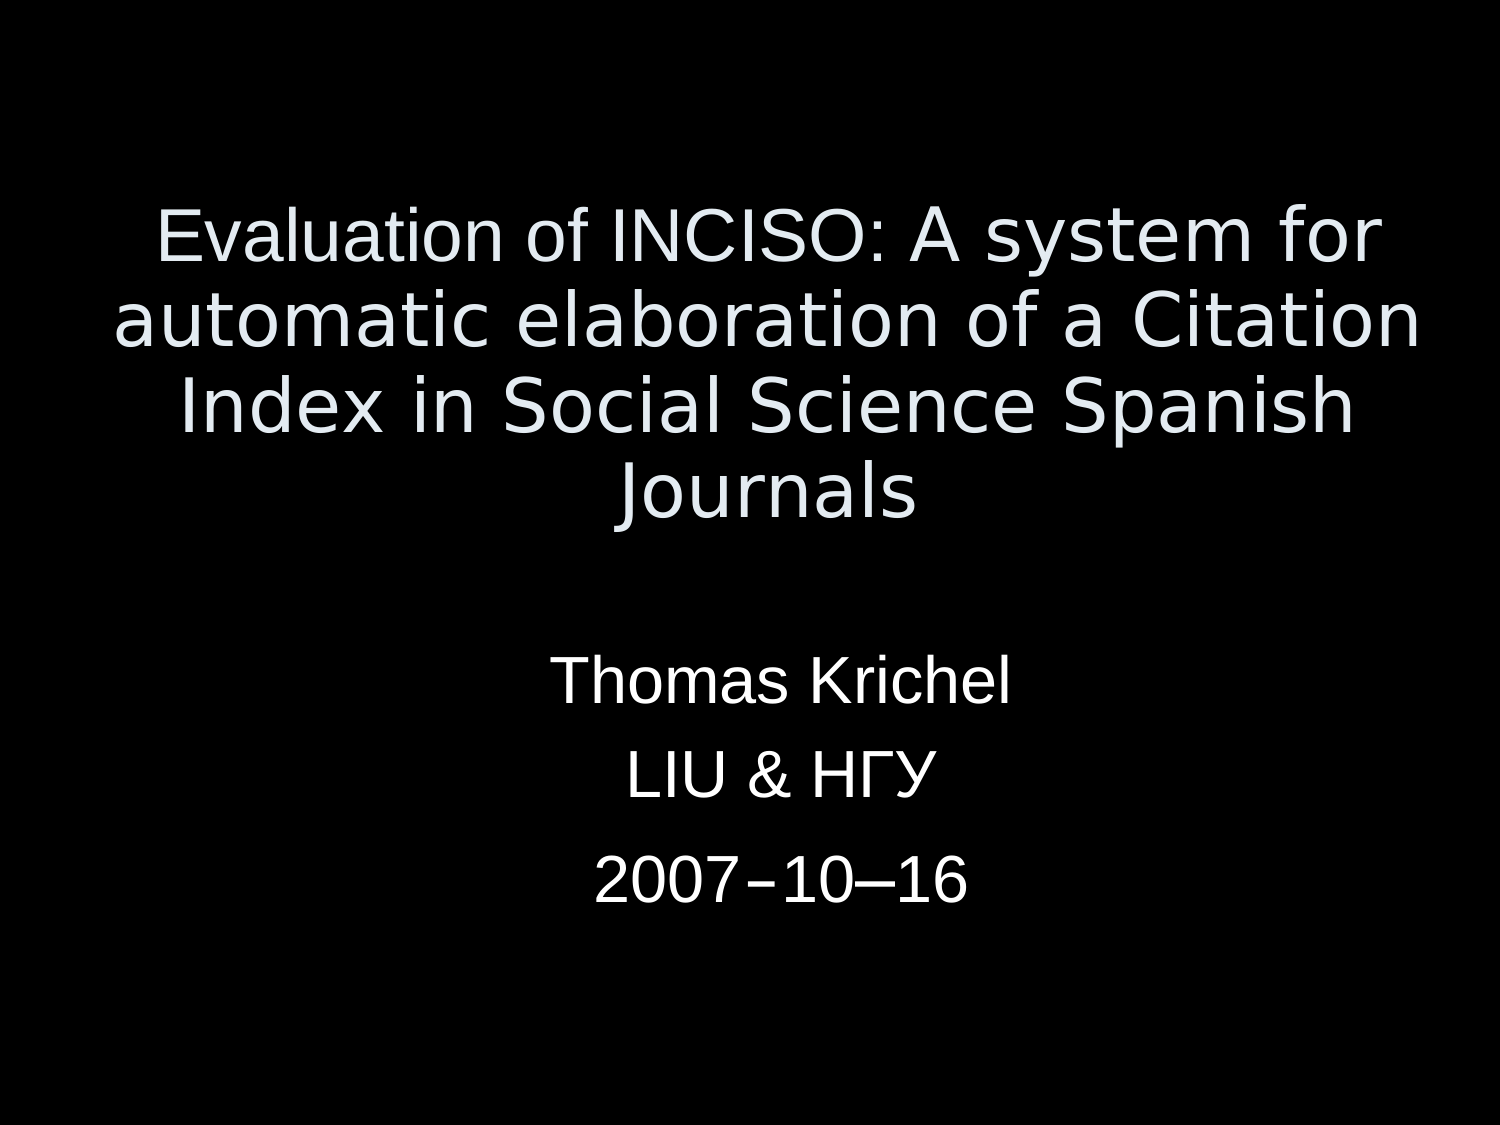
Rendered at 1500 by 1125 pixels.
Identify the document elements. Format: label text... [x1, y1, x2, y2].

subtitle Thomas Krichel LIU & HГУ 2007–10—16 [225, 637, 1263, 976]
title Evaluation of INCISO: A system for automatic elaboration of a Citation Index in Social Science Spanish Journals [62, 137, 1475, 591]
